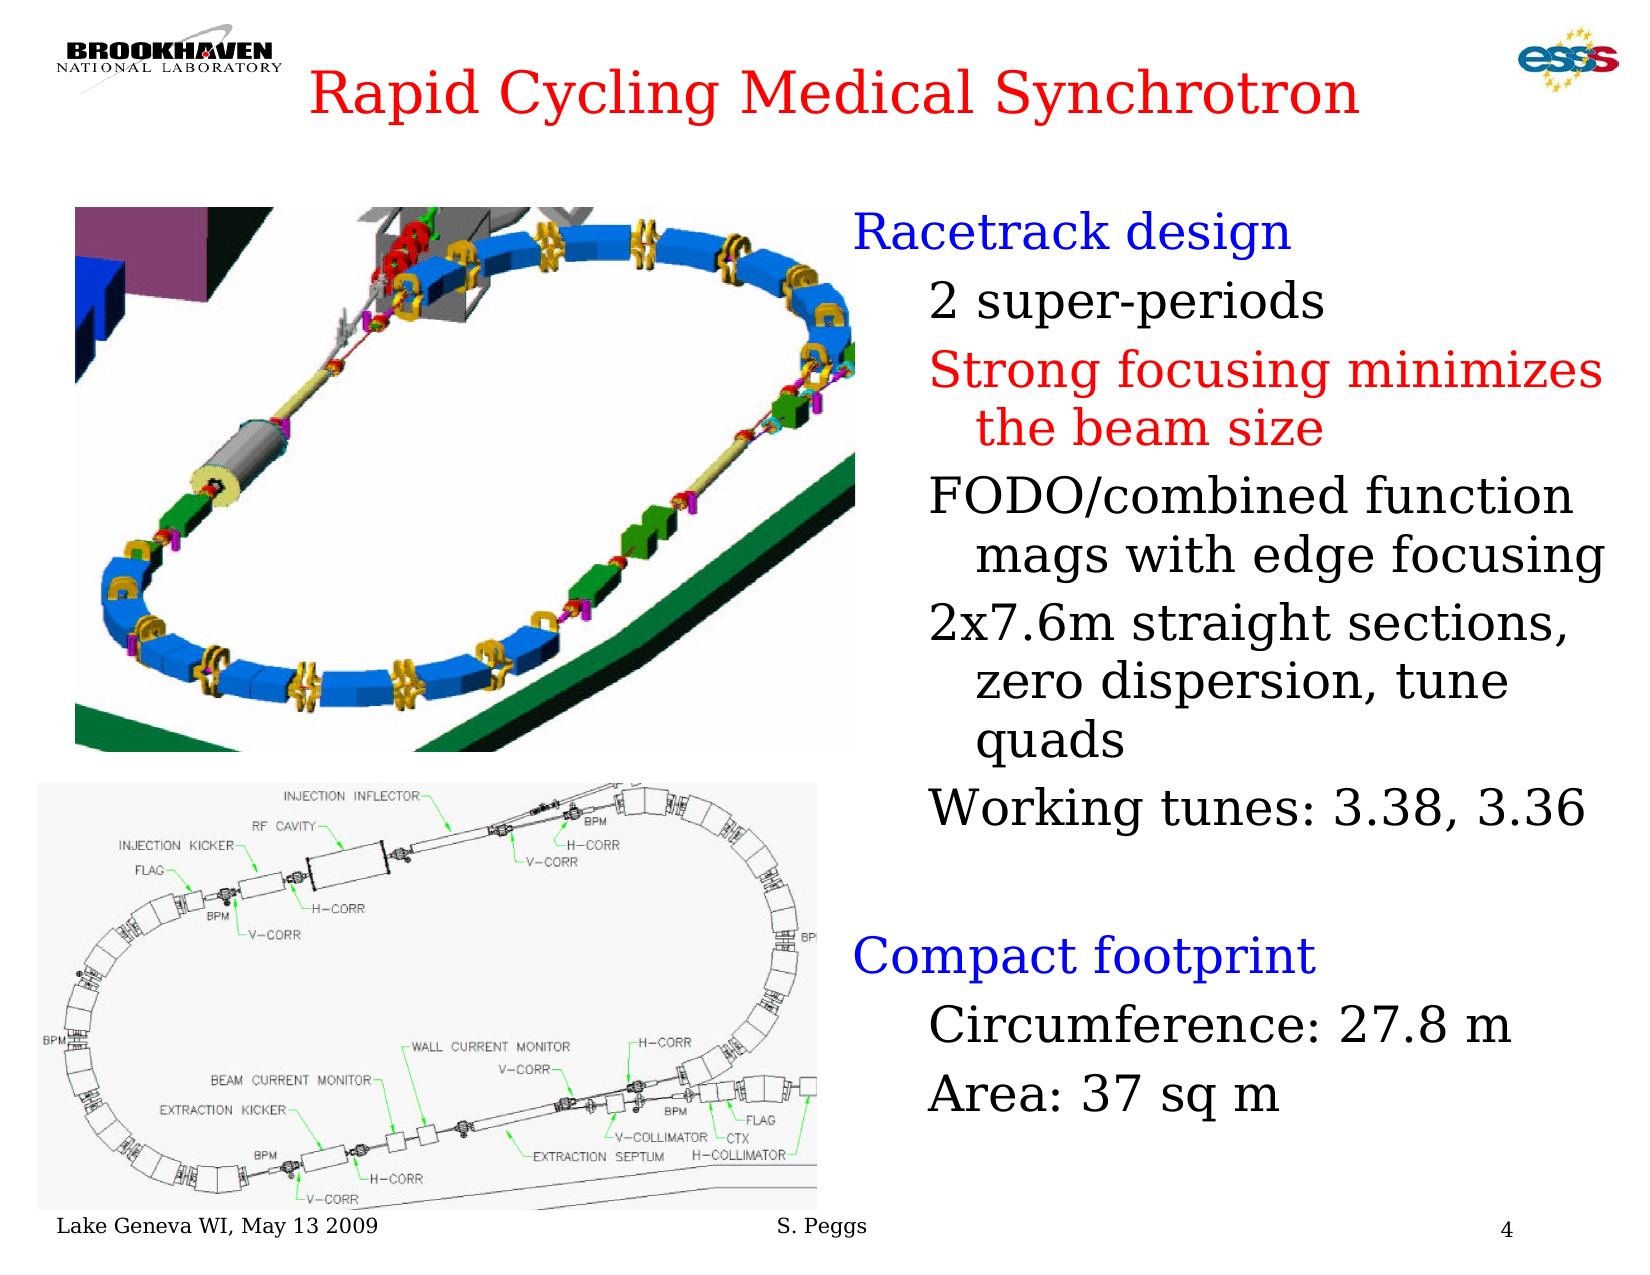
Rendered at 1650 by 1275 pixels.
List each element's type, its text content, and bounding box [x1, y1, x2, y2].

picture [1555, 52, 1566, 57]
picture [1518, 25, 1619, 59]
picture [75, 207, 820, 752]
picture [36, 783, 817, 1210]
list Racetrack design 2 super-periods Strong focusing minimizes the beam size FODO/combined function mags with edge focusing 2x7.6m straight sections, zero dispersion, tune quads Working tunes: 3.38, 3.36 Compact footprint Circumference: 27.8 m Area: 37 sq m [820, 185, 1624, 1214]
picture [56, 24, 282, 59]
text_box Rapid Cycling Medical Synchrotron [48, 59, 1621, 128]
